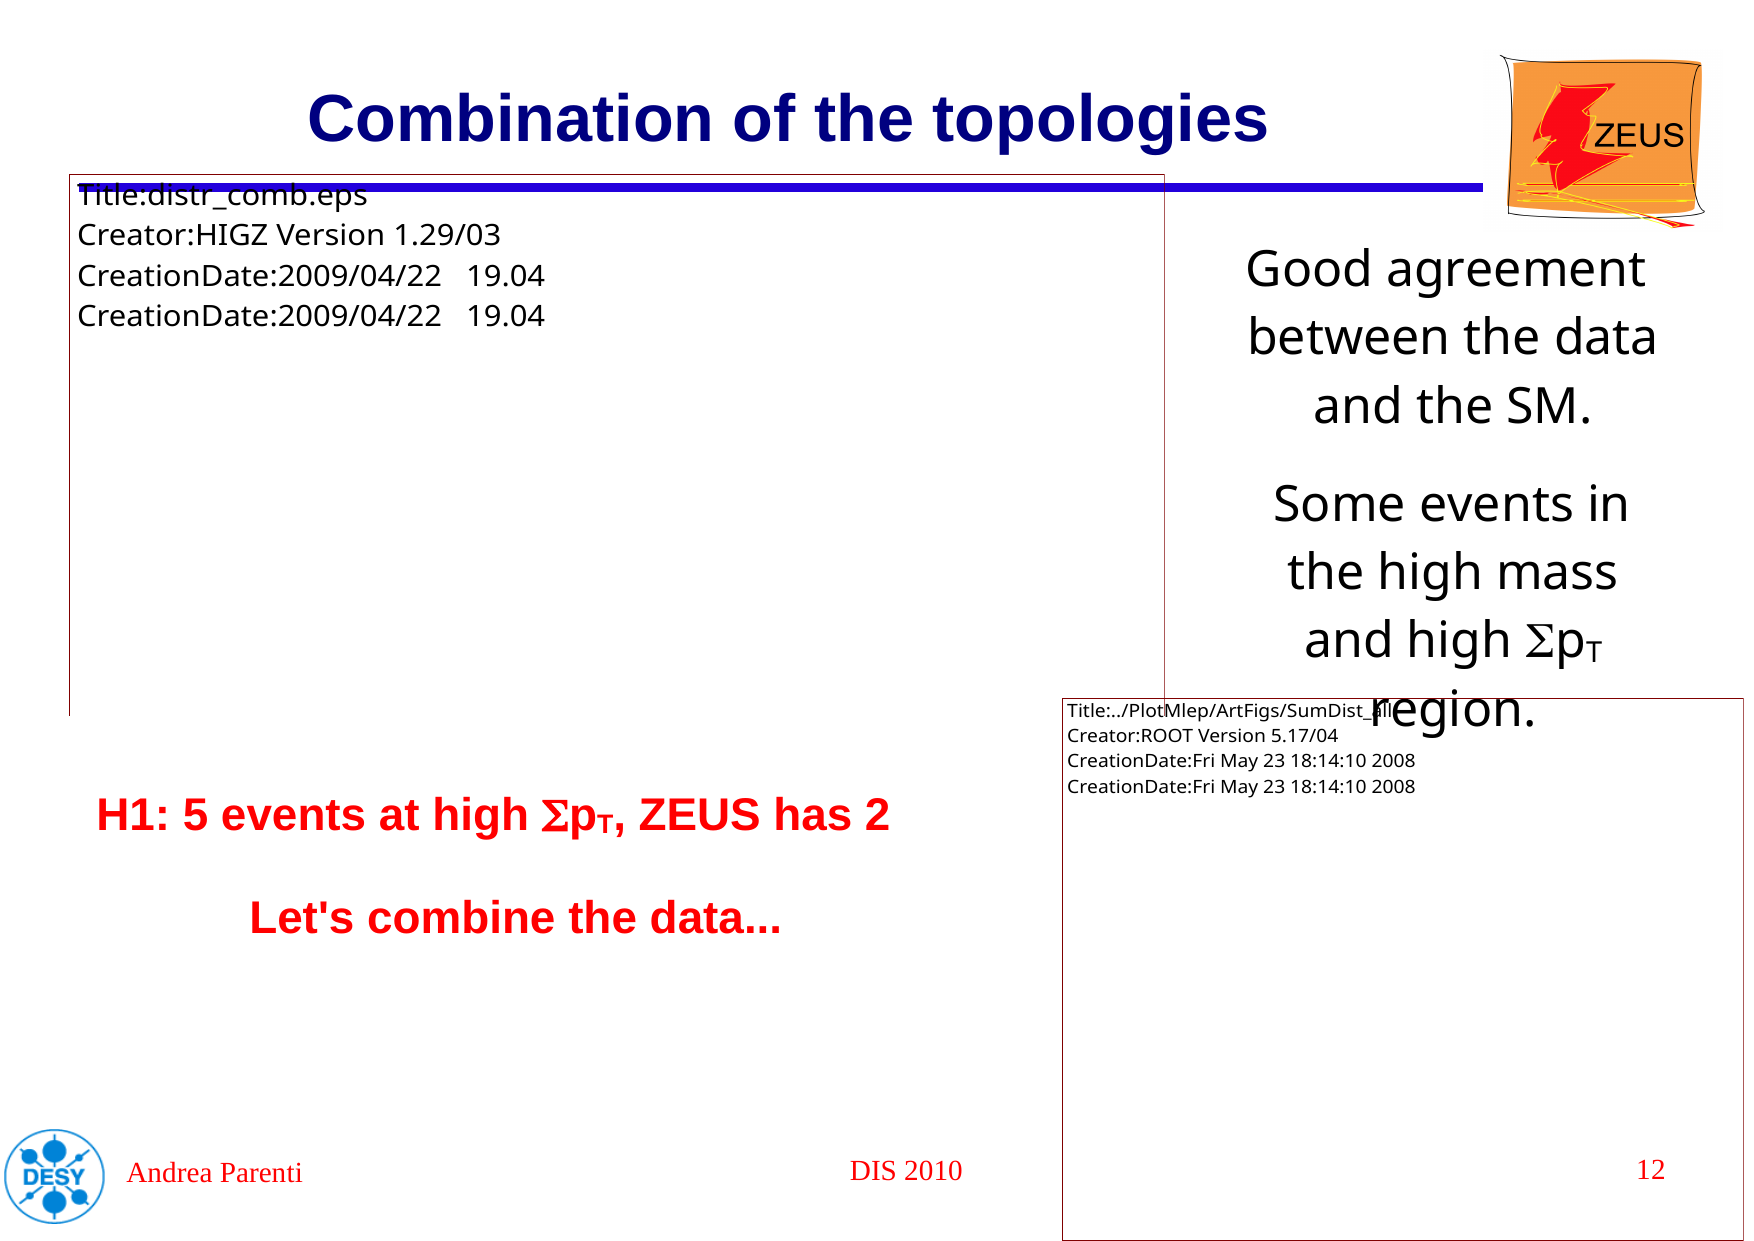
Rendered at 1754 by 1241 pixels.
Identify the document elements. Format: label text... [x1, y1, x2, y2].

picture [0, 0, 1754, 1241]
title Combination of the topologies [0, 56, 1483, 181]
text_box H1: 5 events at high SpT, ZEUS has 2 Let's combine the data... [81, 781, 939, 984]
list Good agreement between the data and the SM. Some events in the high mass and high SpT region. [1165, 233, 1671, 642]
